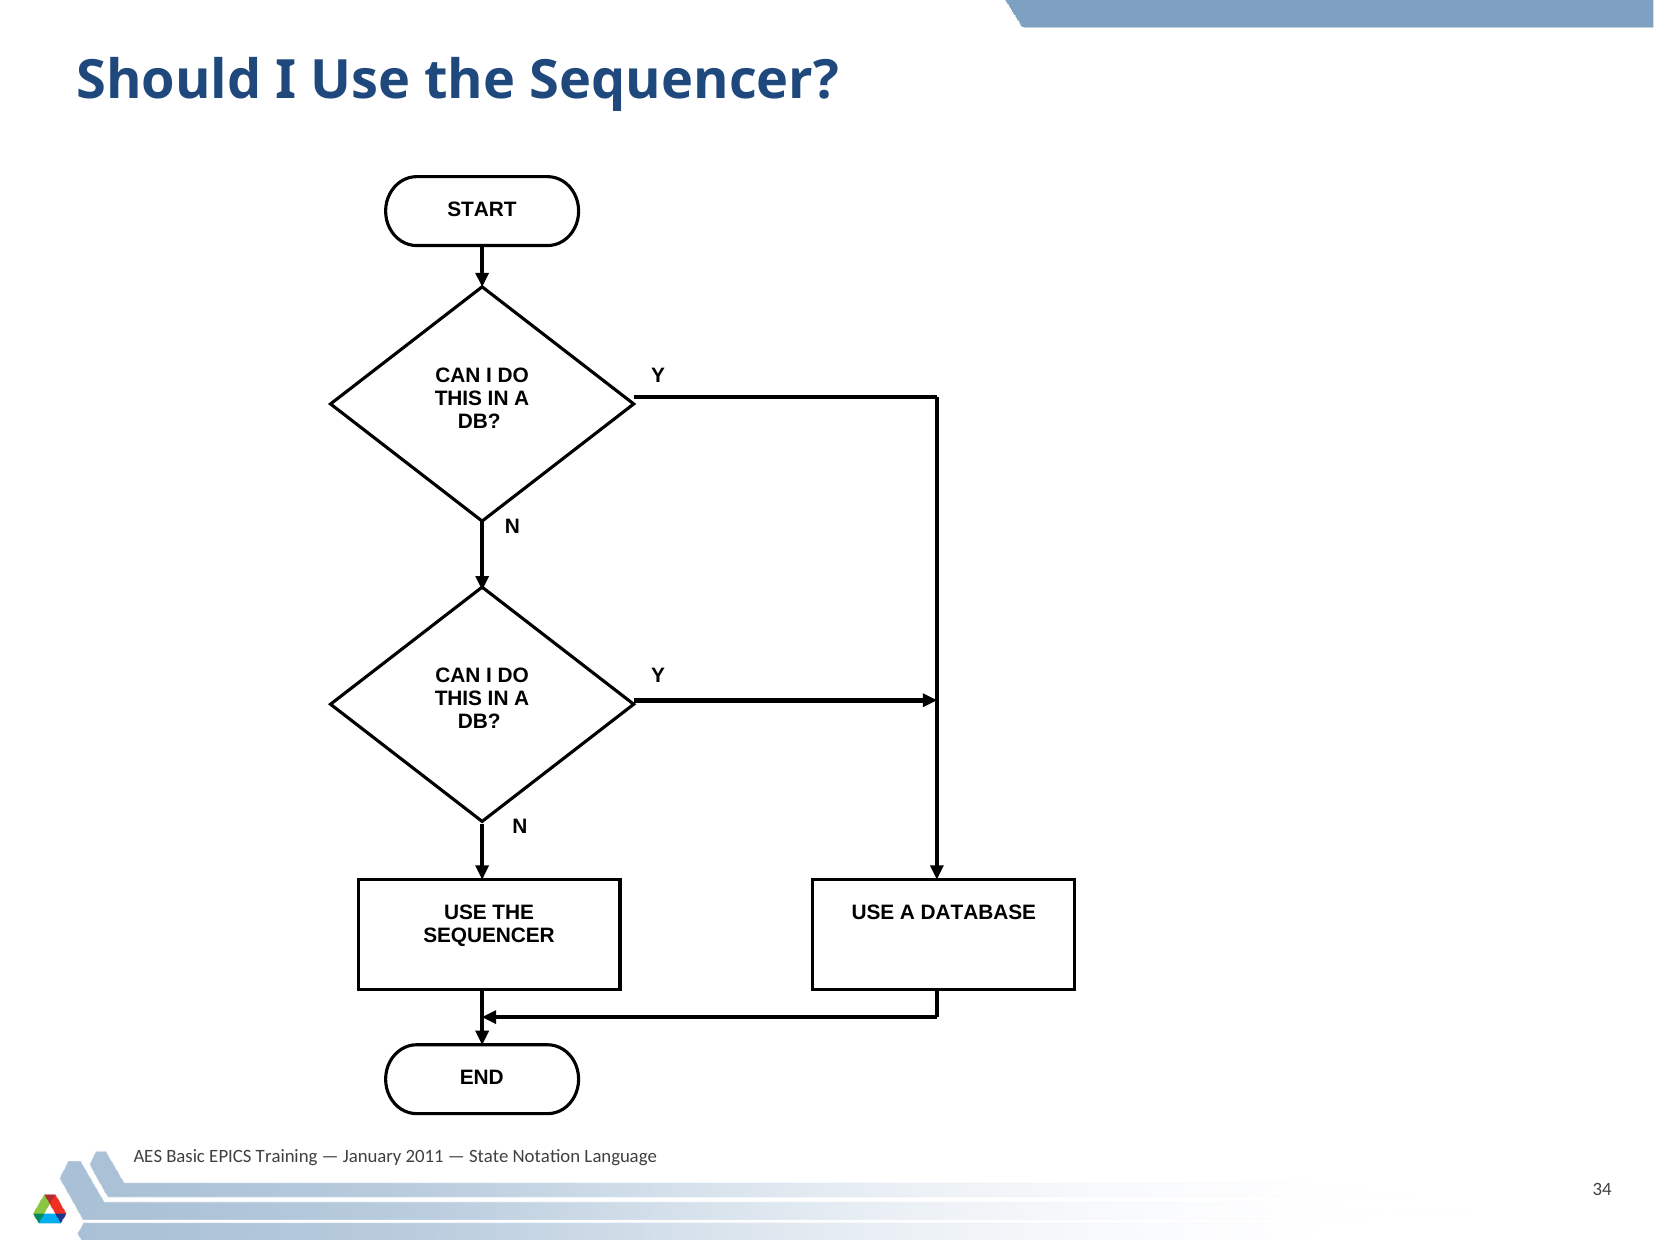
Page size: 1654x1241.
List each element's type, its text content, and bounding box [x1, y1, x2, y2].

text_box START [432, 190, 532, 230]
text_box Y [636, 355, 680, 395]
text_box USE THE SEQUENCER [371, 893, 607, 956]
text_box USE A DATABASE [826, 893, 1061, 932]
text_box N [489, 507, 535, 547]
text_box END [444, 1058, 519, 1098]
picture [0, 1143, 1654, 1240]
title Should I Use the Sequencer? [61, 38, 1500, 123]
text_box Y [636, 655, 680, 695]
text_box CAN I DO THIS IN A DB? [399, 355, 565, 441]
picture [0, 0, 1654, 29]
text_box N [497, 807, 543, 847]
text_box CAN I DO THIS IN A DB? [399, 655, 565, 742]
